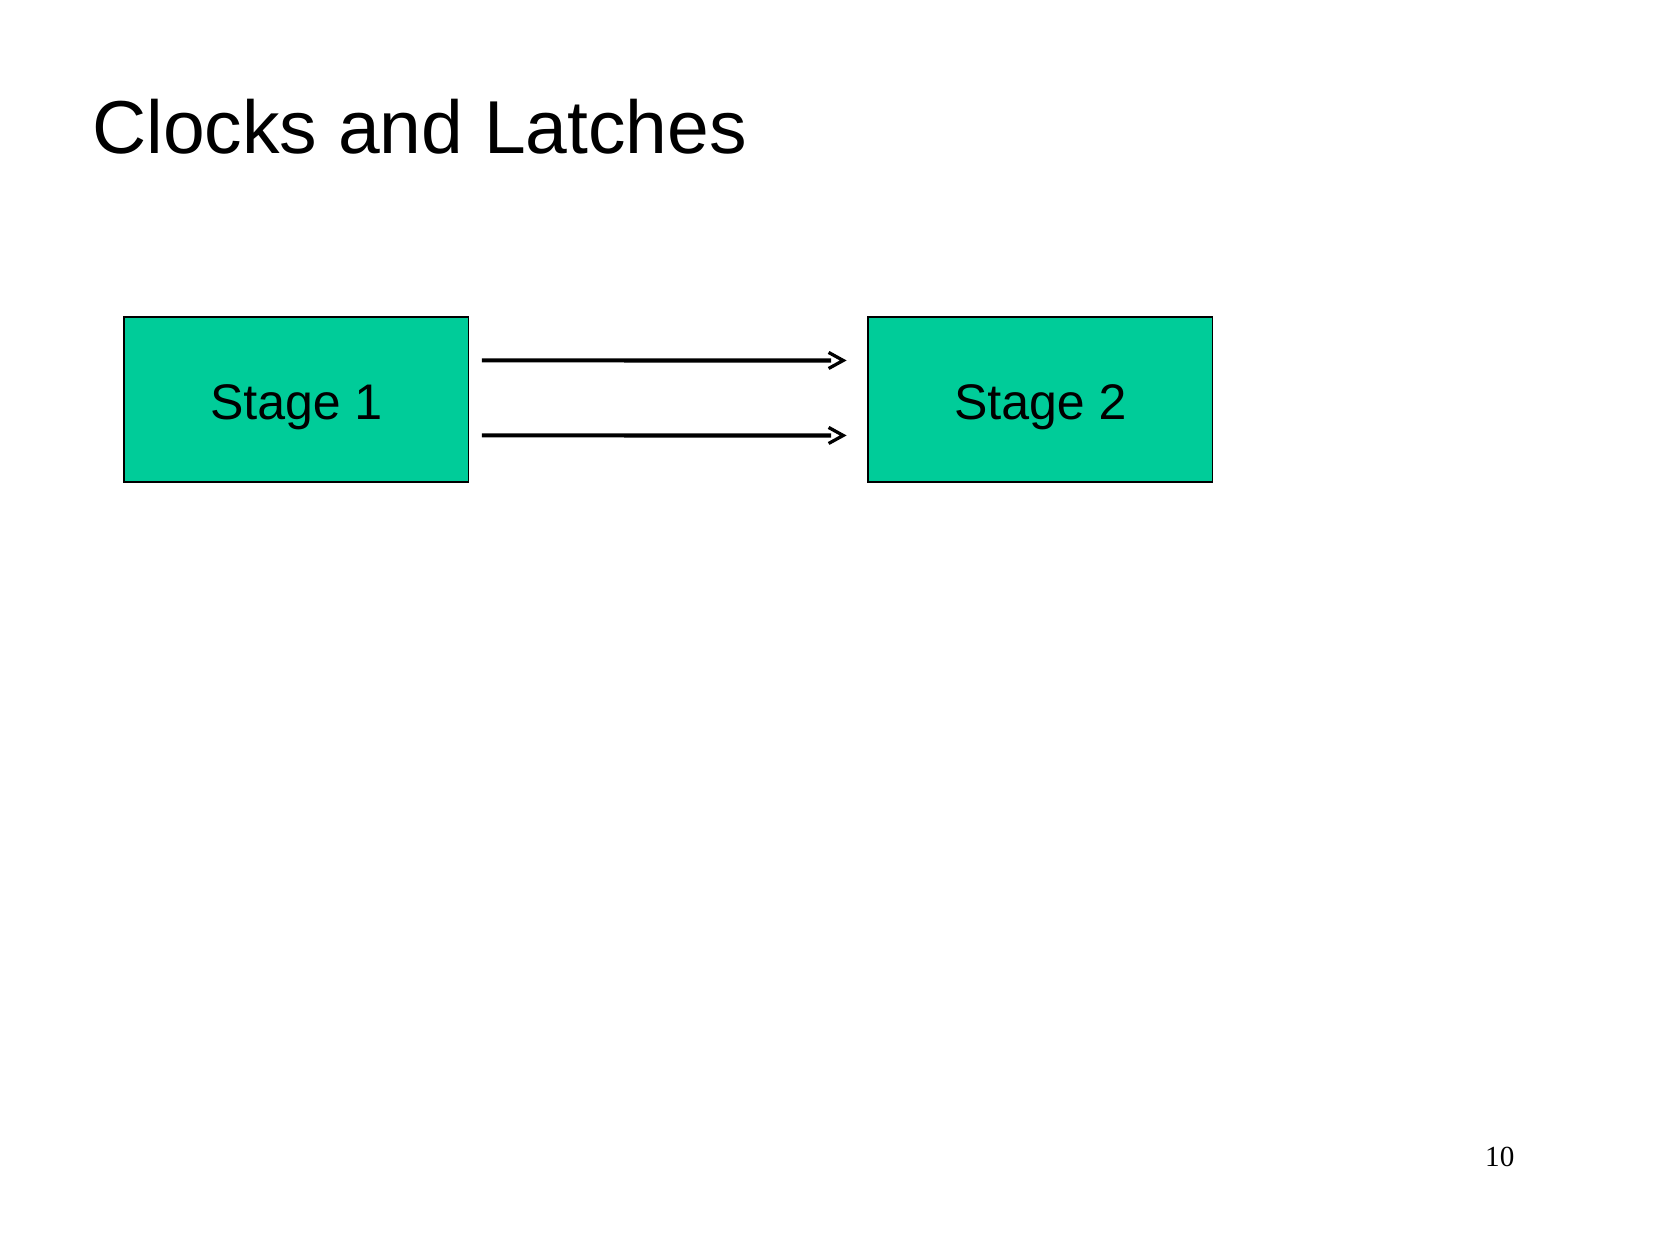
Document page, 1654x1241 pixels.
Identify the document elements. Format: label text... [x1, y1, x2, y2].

text_box <number> [1184, 1129, 1530, 1213]
text_box Stage 2 [868, 316, 1213, 483]
text_box Clocks and Latches [77, 71, 762, 177]
text_box Stage 1 [123, 316, 469, 483]
